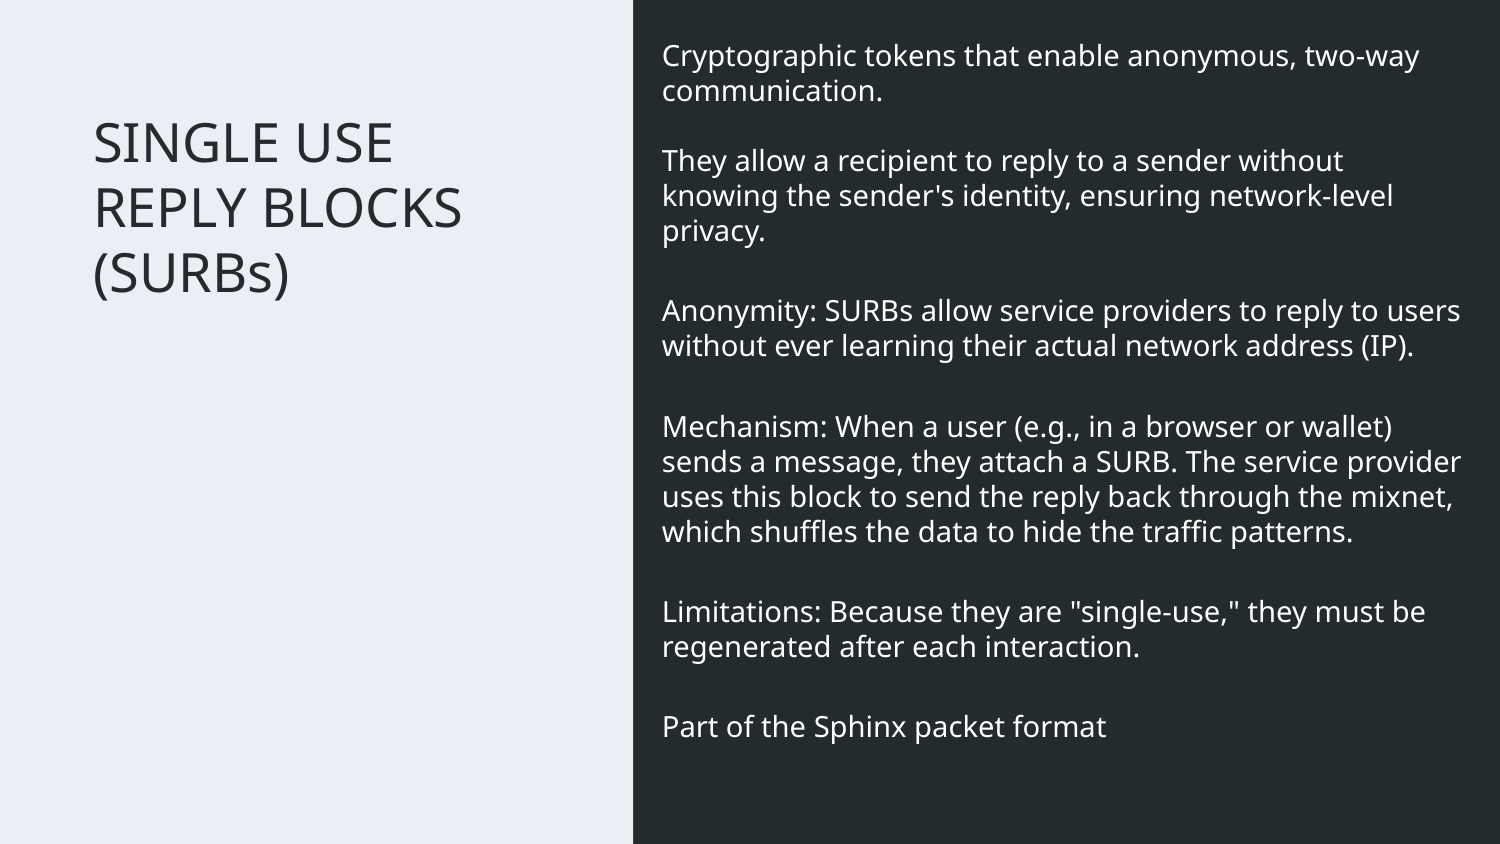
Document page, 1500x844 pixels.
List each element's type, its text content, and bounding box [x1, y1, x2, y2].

text_box Cryptographic tokens that enable anonymous, two-way communication. They allow a recipient to reply to a sender without knowing the sender's identity, ensuring network-level privacy. Anonymity: SURBs allow service providers to reply to users without ever learning their actual network address (IP). Mechanism: When a user (e.g., in a browser or wallet) sends a message, they attach a SURB. The service provider uses this block to send the reply back through the mixnet, which shuffles the data to hide the traffic patterns. Limitations: Because they are "single-use," they must be regenerated after each interaction. Part of the Sphinx packet format [661, 37, 1463, 830]
text_box [0, 0, 634, 844]
text_box SINGLE USE REPLY BLOCKS (SURBs) [93, 108, 532, 457]
